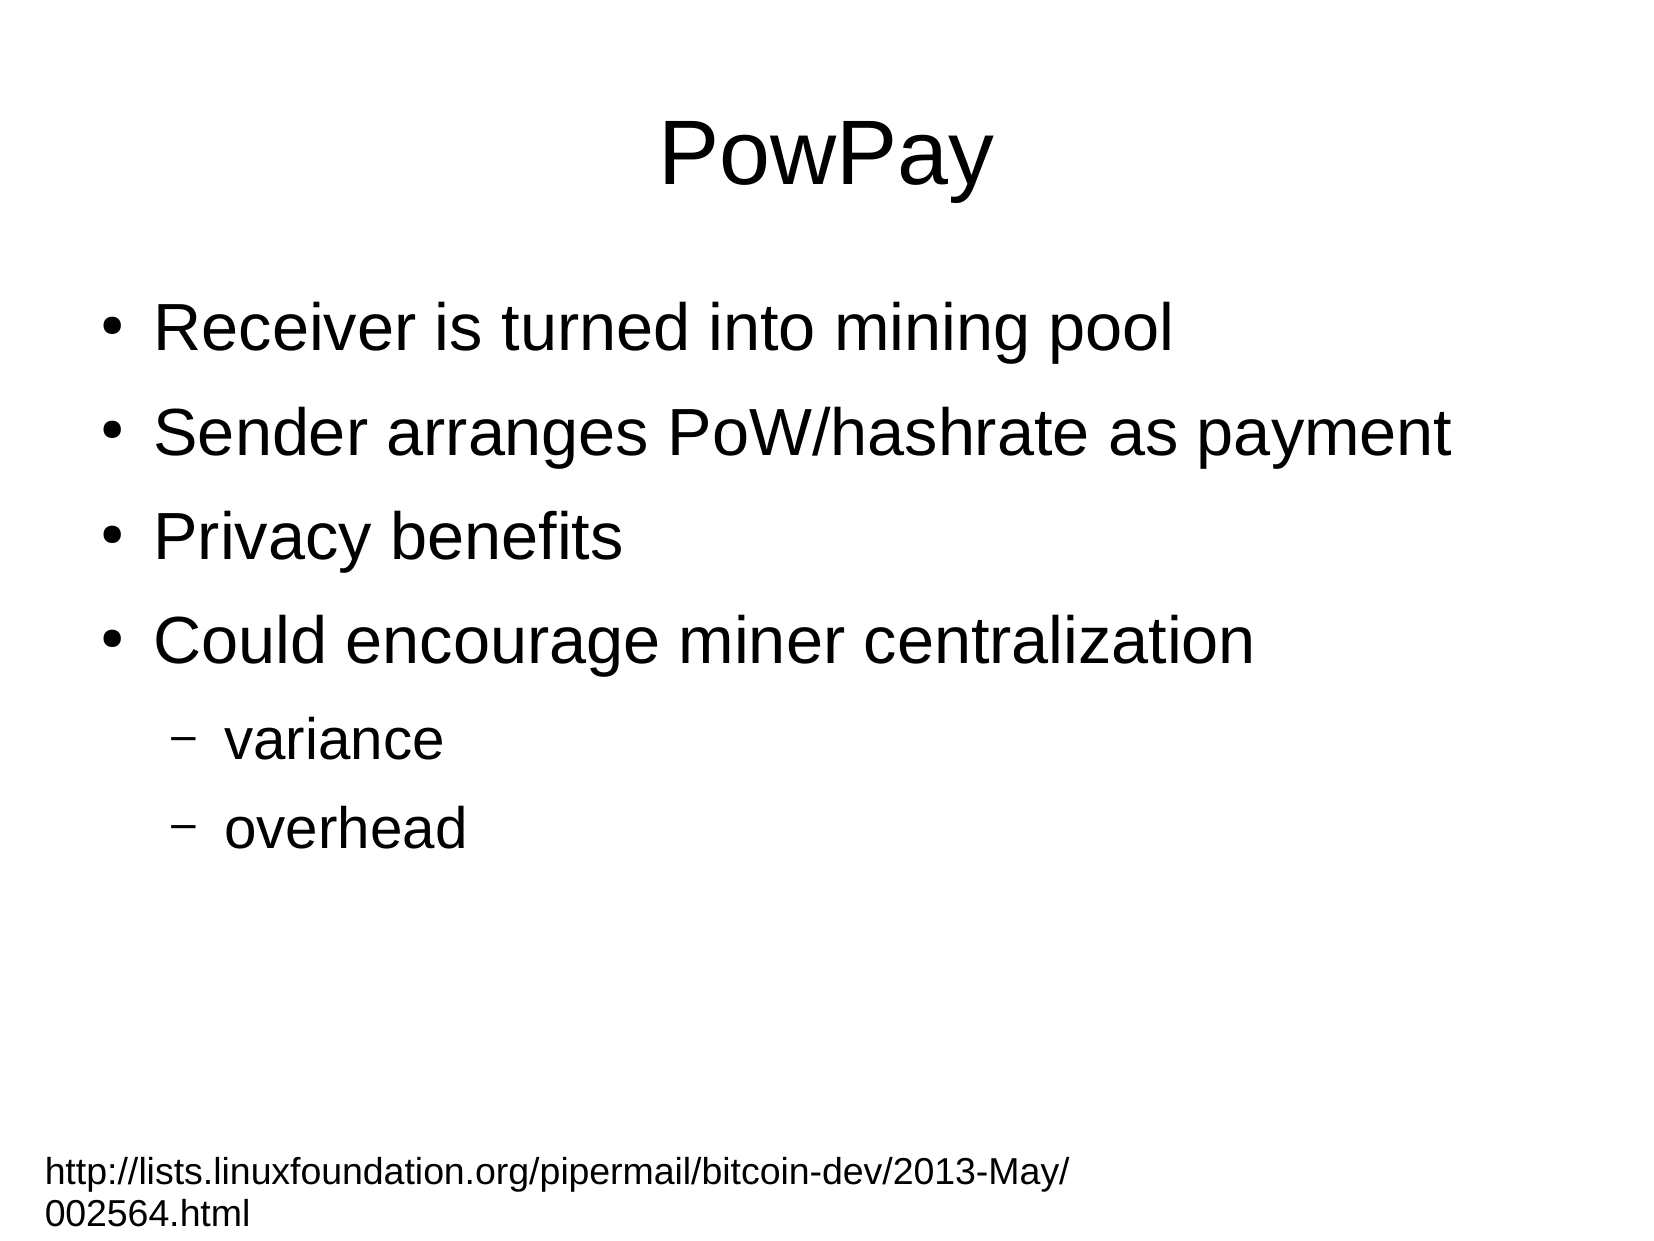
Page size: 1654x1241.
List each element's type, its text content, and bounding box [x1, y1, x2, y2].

title PowPay [82, 49, 1571, 257]
text_box http://lists.linuxfoundation.org/pipermail/bitcoin-dev/2013-May/002564.html [30, 1143, 1290, 1201]
list Receiver is turned into mining pool Sender arranges PoW/hashrate as payment Privacy benefits Could encourage miner centralization variance overhead [82, 290, 1571, 1010]
